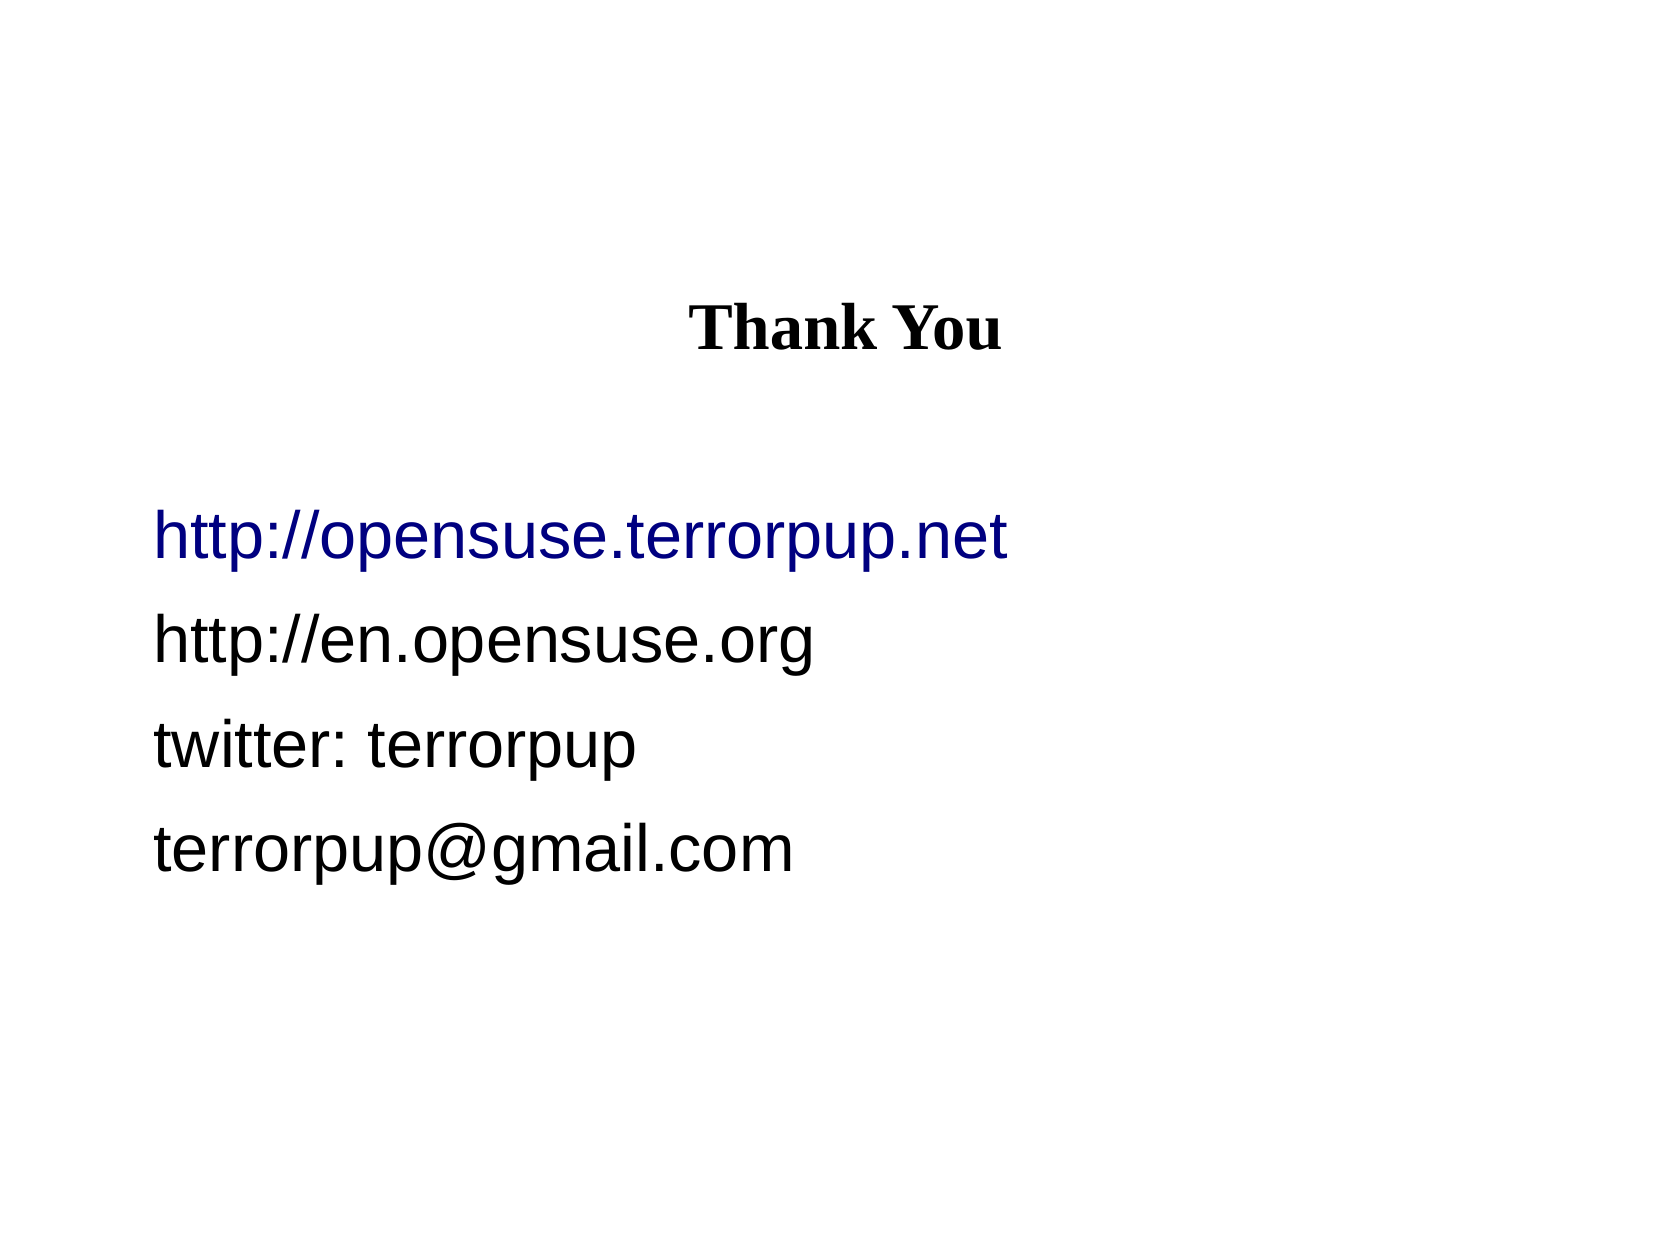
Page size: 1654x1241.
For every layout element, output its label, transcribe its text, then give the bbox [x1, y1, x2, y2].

list Thank You http://opensuse.terrorpup.net http://en.opensuse.org twitter: terrorpup terrorpup@gmail.com [82, 290, 1538, 1010]
